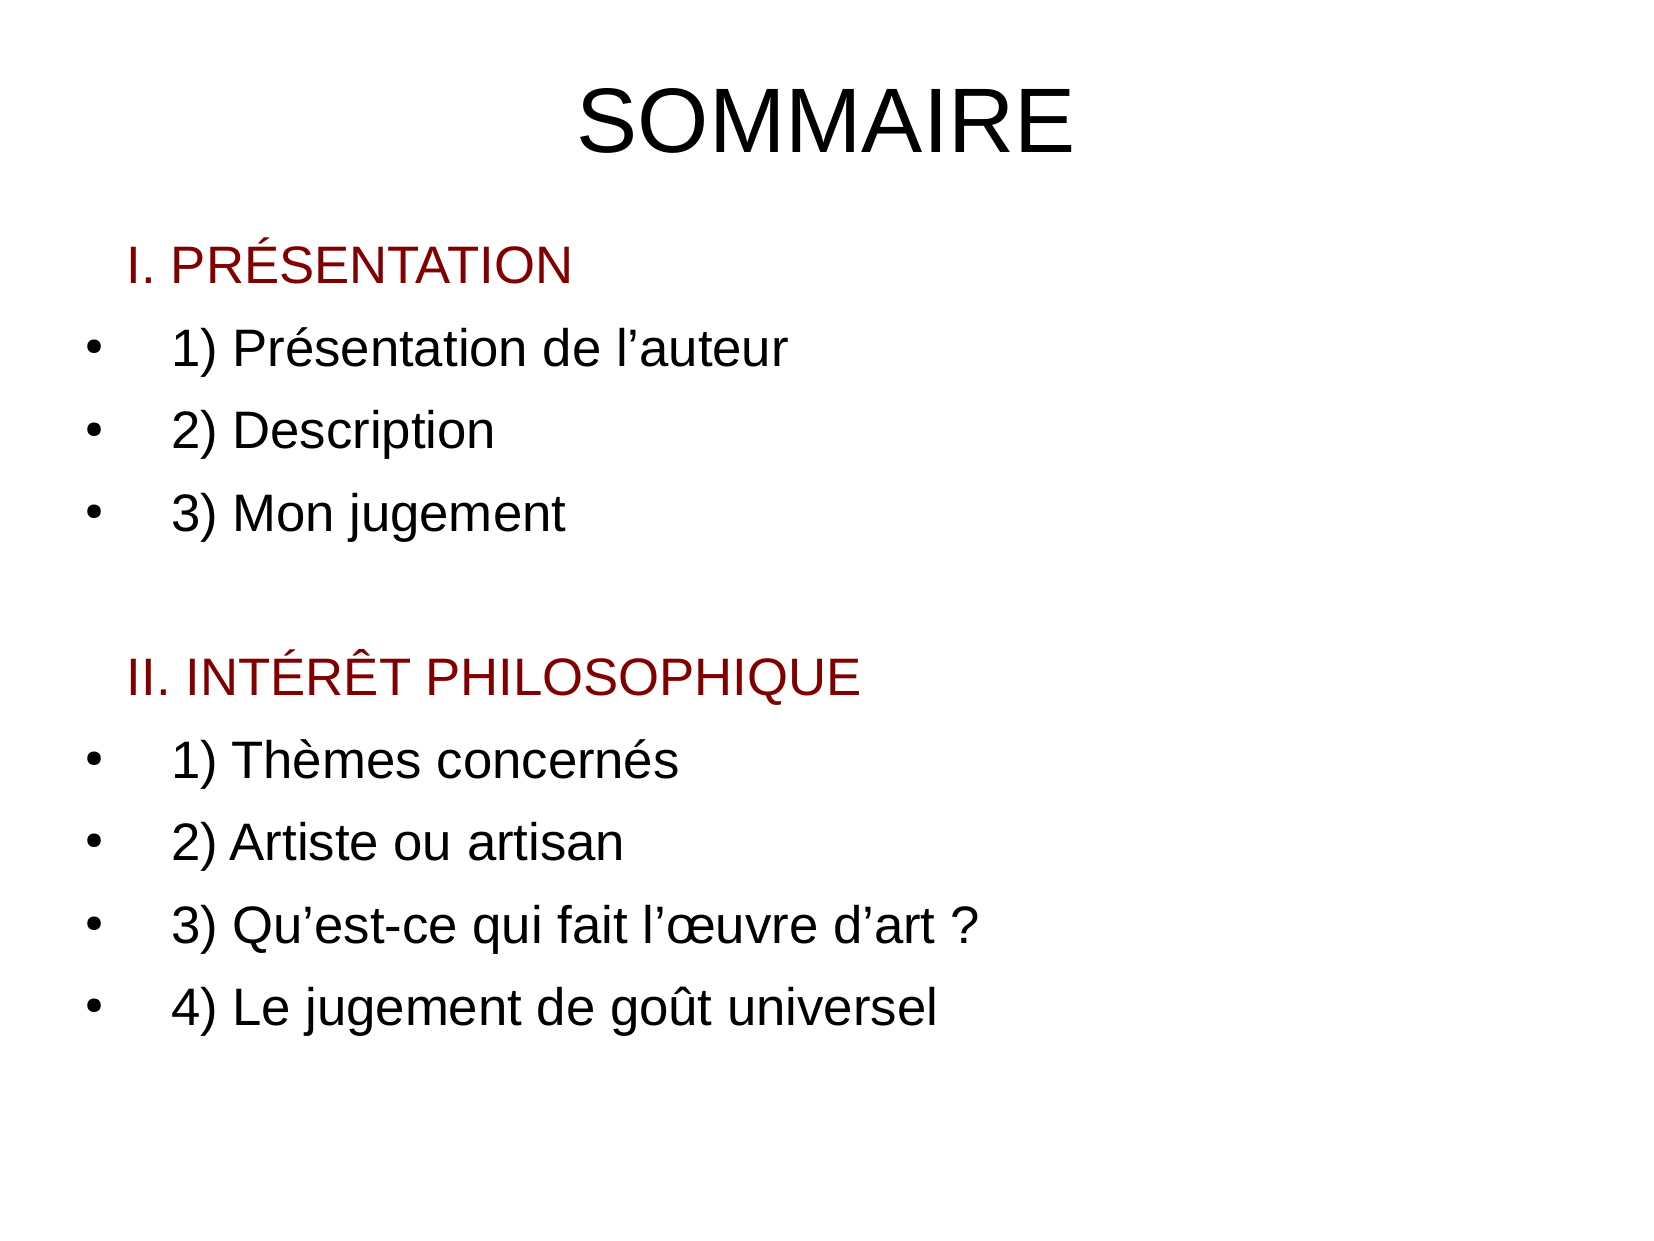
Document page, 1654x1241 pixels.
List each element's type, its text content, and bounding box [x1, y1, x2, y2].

list I. PRÉSENTATION 1) Présentation de l’auteur 2) Description 3) Mon jugement II. INTÉRÊT PHILOSOPHIQUE 1) Thèmes concernés 2) Artiste ou artisan 3) Qu’est-ce qui fait l’œuvre d’art ? 4) Le jugement de goût universel [70, 236, 1583, 1040]
title SOMMAIRE [82, 17, 1571, 225]
